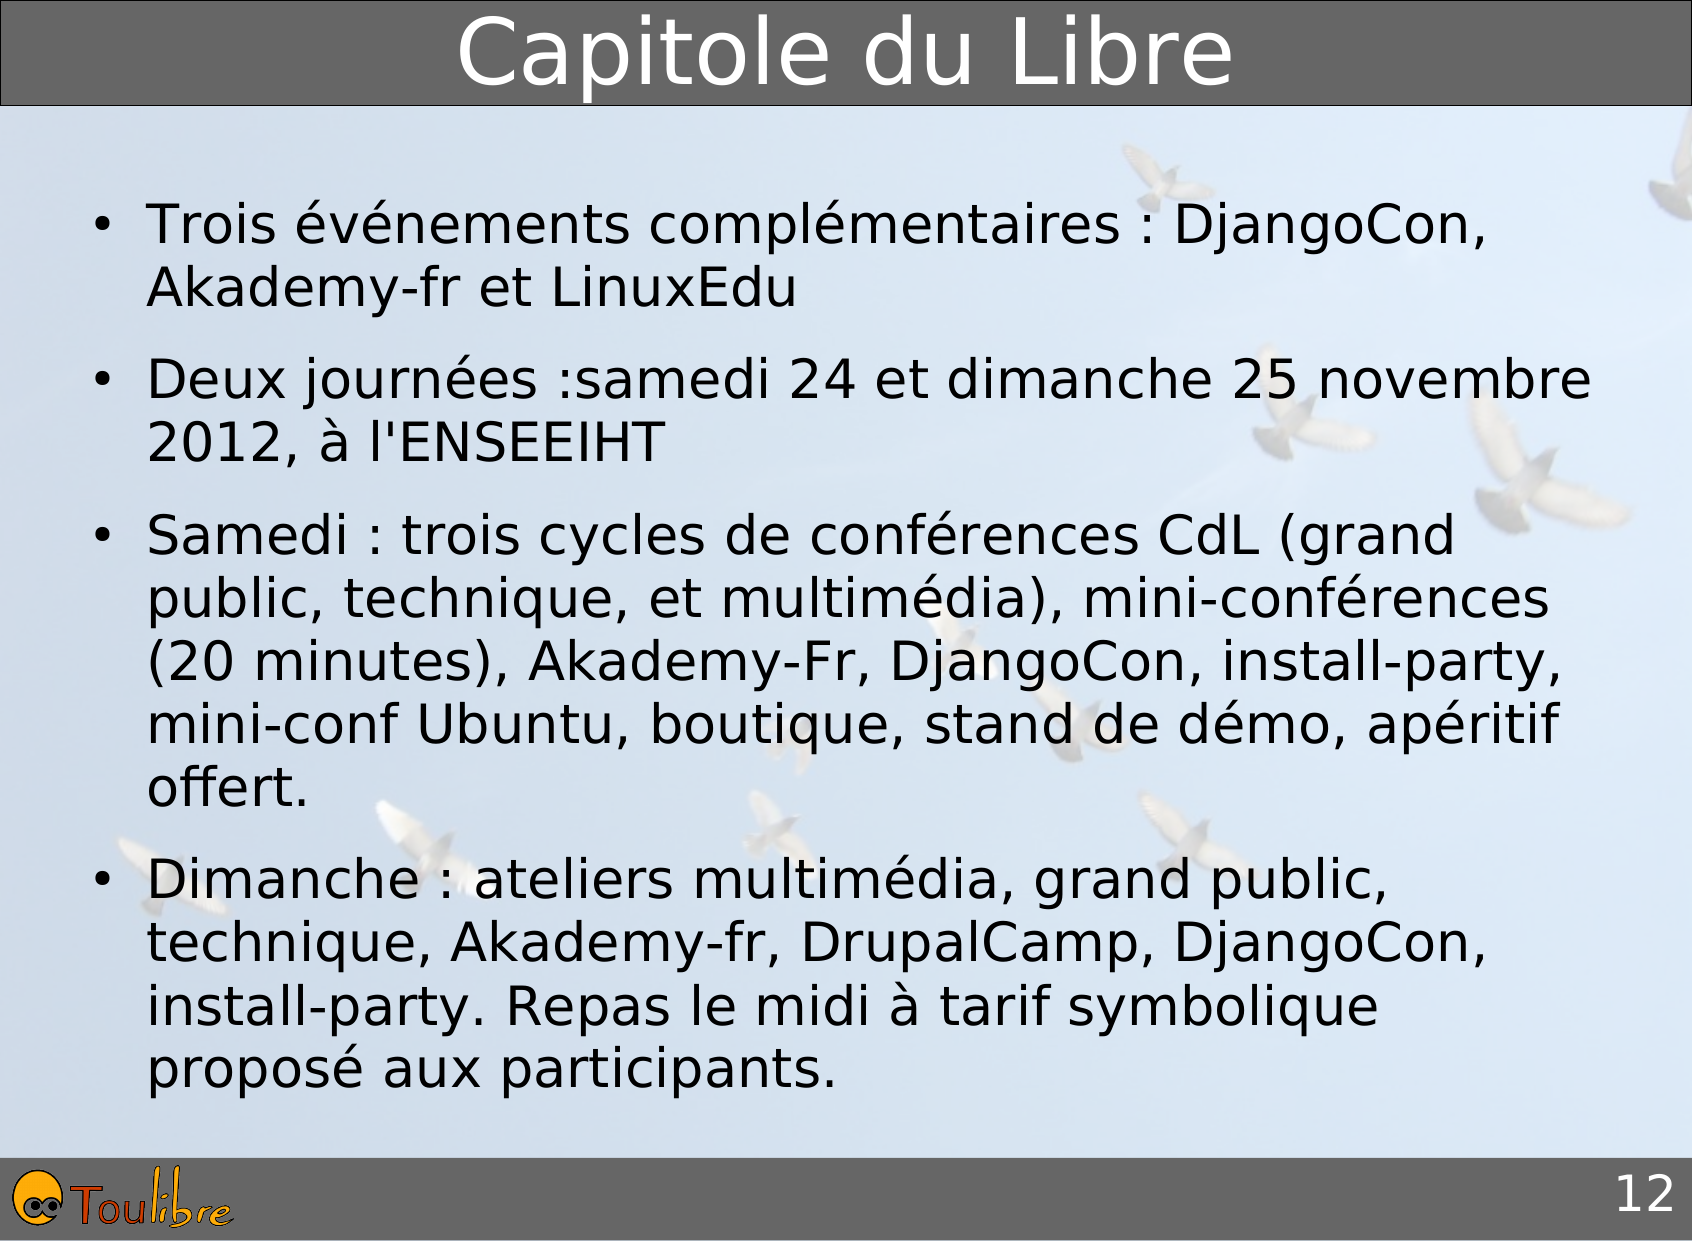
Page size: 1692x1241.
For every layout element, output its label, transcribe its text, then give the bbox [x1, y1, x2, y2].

title Capitole du Libre [0, 0, 1692, 107]
picture [12, 1165, 234, 1228]
list Trois événements complémentaires : DjangoCon, Akademy-fr et LinuxEdu Deux journées :samedi 24 et dimanche 25 novembre 2012, à l'ENSEEIHT Samedi : trois cycles de conférences CdL (grand public, technique, et multimédia), mini-conférences (20 minutes), Akademy-Fr, DjangoCon, install-party, mini-conf Ubuntu, boutique, stand de démo, apéritif offert. Dimanche : ateliers multimédia, grand public, technique, Akademy-fr, DrupalCamp, DjangoCon, install-party. Repas le midi à tarif symbolique proposé aux participants. [75, 192, 1598, 1161]
